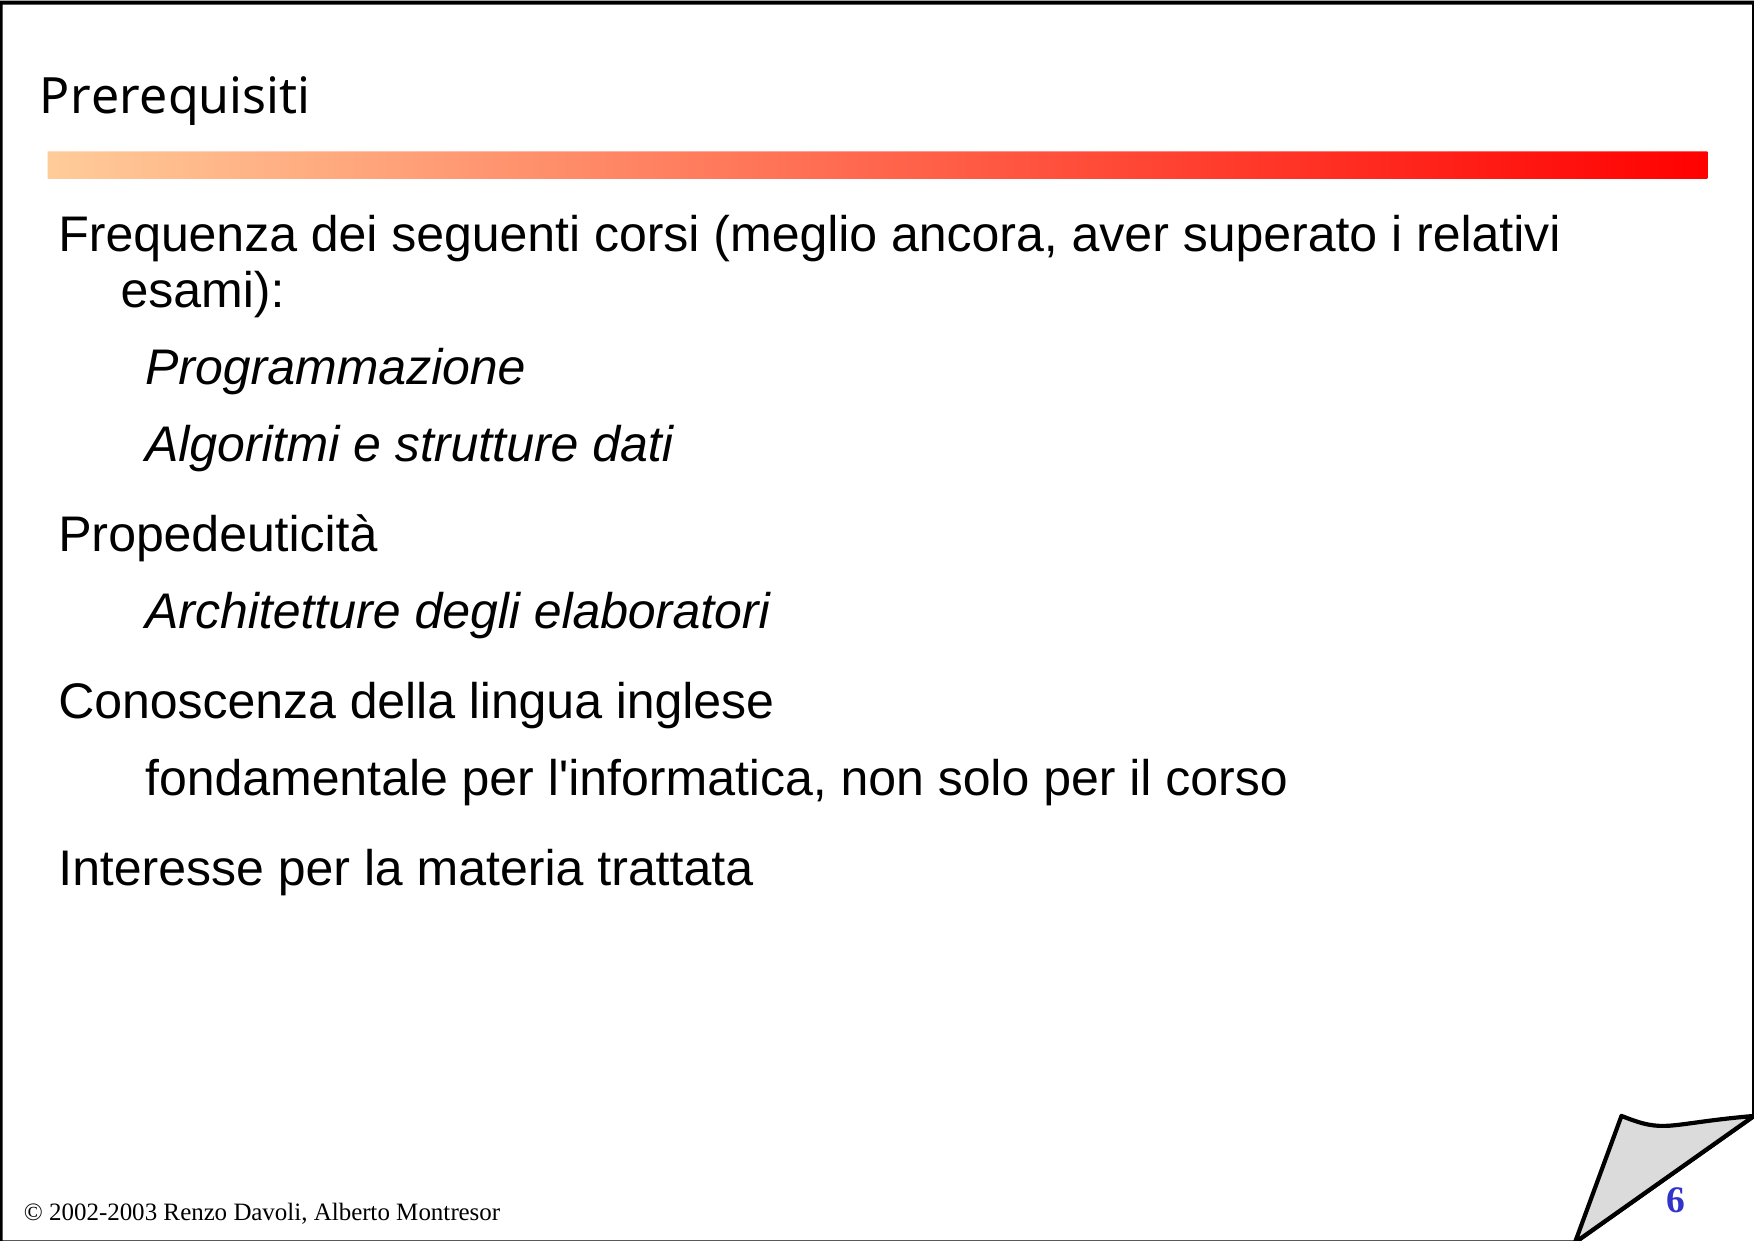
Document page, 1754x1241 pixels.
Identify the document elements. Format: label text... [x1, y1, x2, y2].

list Frequenza dei seguenti corsi (meglio ancora, aver superato i relativi esami): Programmazione Algoritmi e strutture dati Propedeuticità Architetture degli elaboratori Conoscenza della lingua inglese fondamentale per l'informatica, non solo per il corso Interesse per la materia trattata [58, 206, 1696, 1082]
title Prerequisiti [40, 48, 1714, 144]
